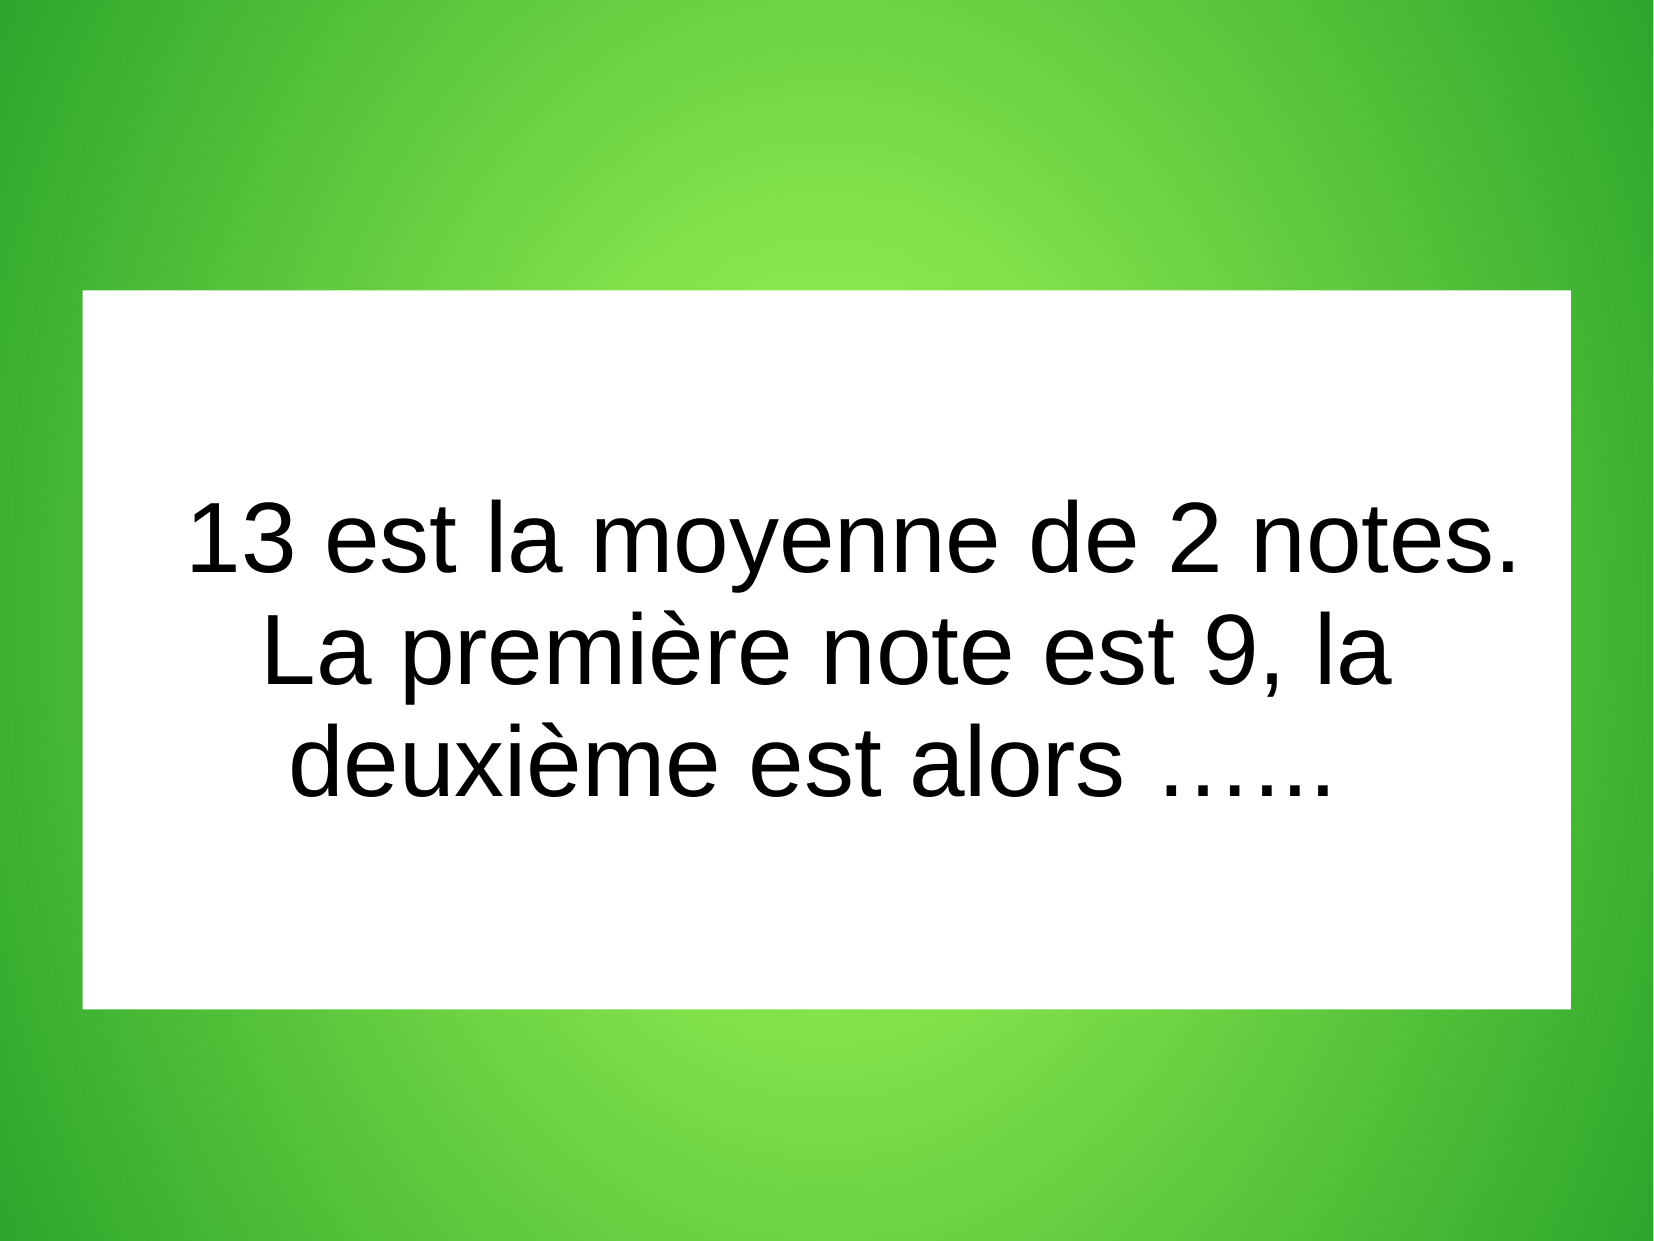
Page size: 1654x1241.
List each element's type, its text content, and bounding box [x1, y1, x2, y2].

picture [0, 0, 1654, 1241]
text_box 13 est la moyenne de 2 notes. La première note est 9, la deuxième est alors …... [82, 290, 1571, 1010]
